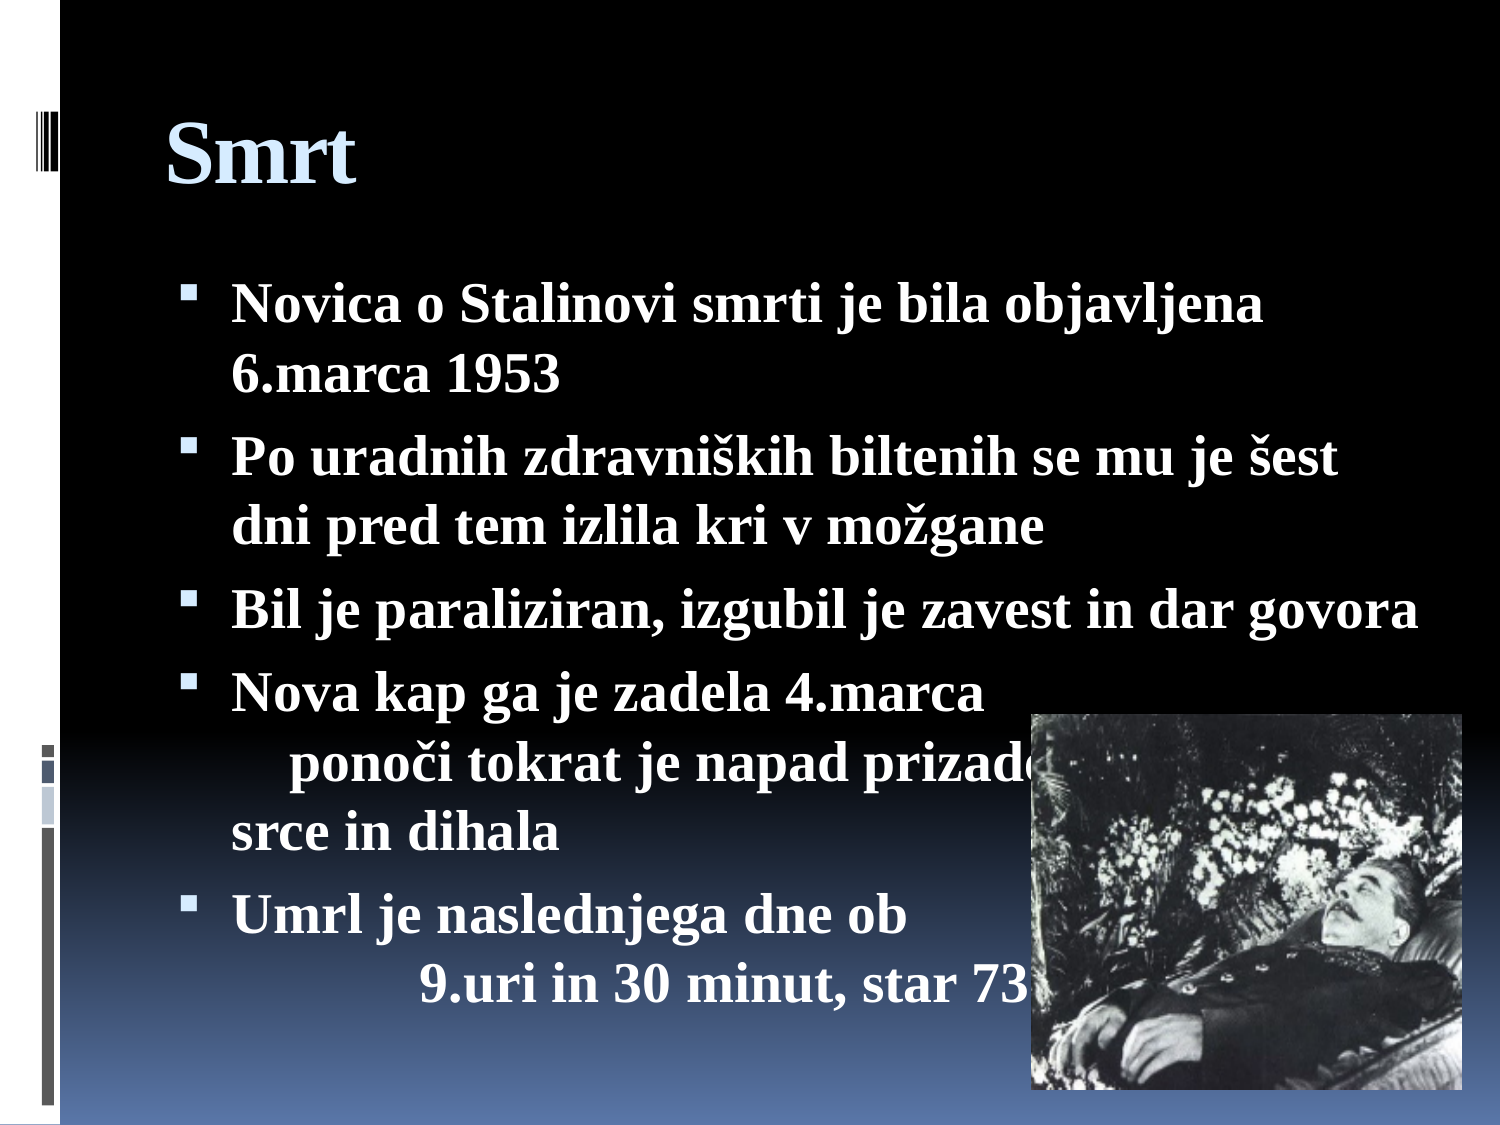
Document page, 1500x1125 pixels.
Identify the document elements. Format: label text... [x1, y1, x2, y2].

title Smrt [150, 84, 1425, 235]
list Novica o Stalinovi smrti je bila objavljena 6.marca 1953 Po uradnih zdravniških biltenih se mu je šest dni pred tem izlila kri v možgane Bil je paraliziran, izgubil je zavest in dar govora Nova kap ga je zadela 4.marca ponoči tokrat je napad prizadel srce in dihala Umrl je naslednjega dne ob 9.uri in 30 minut, star 73 let [150, 257, 1442, 1043]
picture [1031, 714, 1462, 1090]
